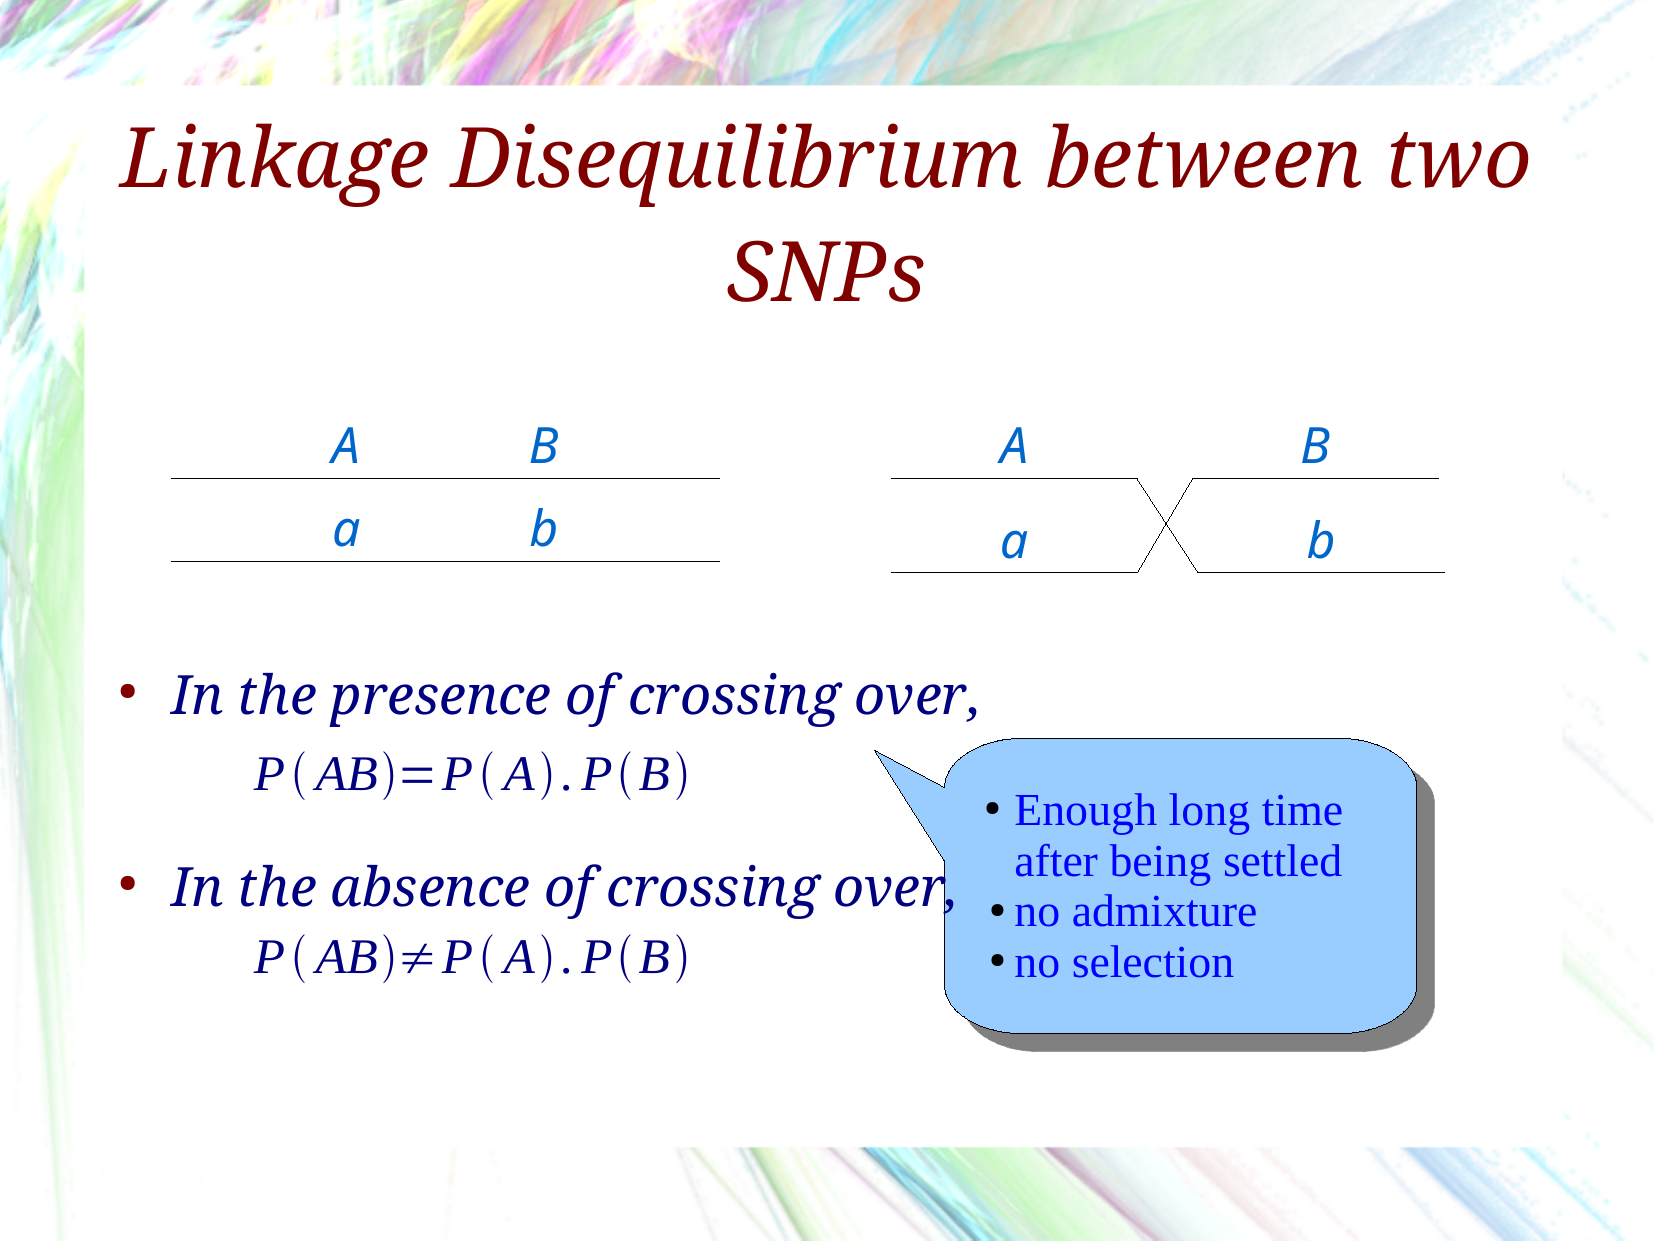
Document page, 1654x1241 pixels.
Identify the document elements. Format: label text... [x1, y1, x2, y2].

picture [0, 0, 1654, 1241]
title Linkage Disequilibrium between two SNPs [82, 115, 1571, 309]
list In the presence of crossing over, In the absence of crossing over, [100, 656, 1572, 1094]
